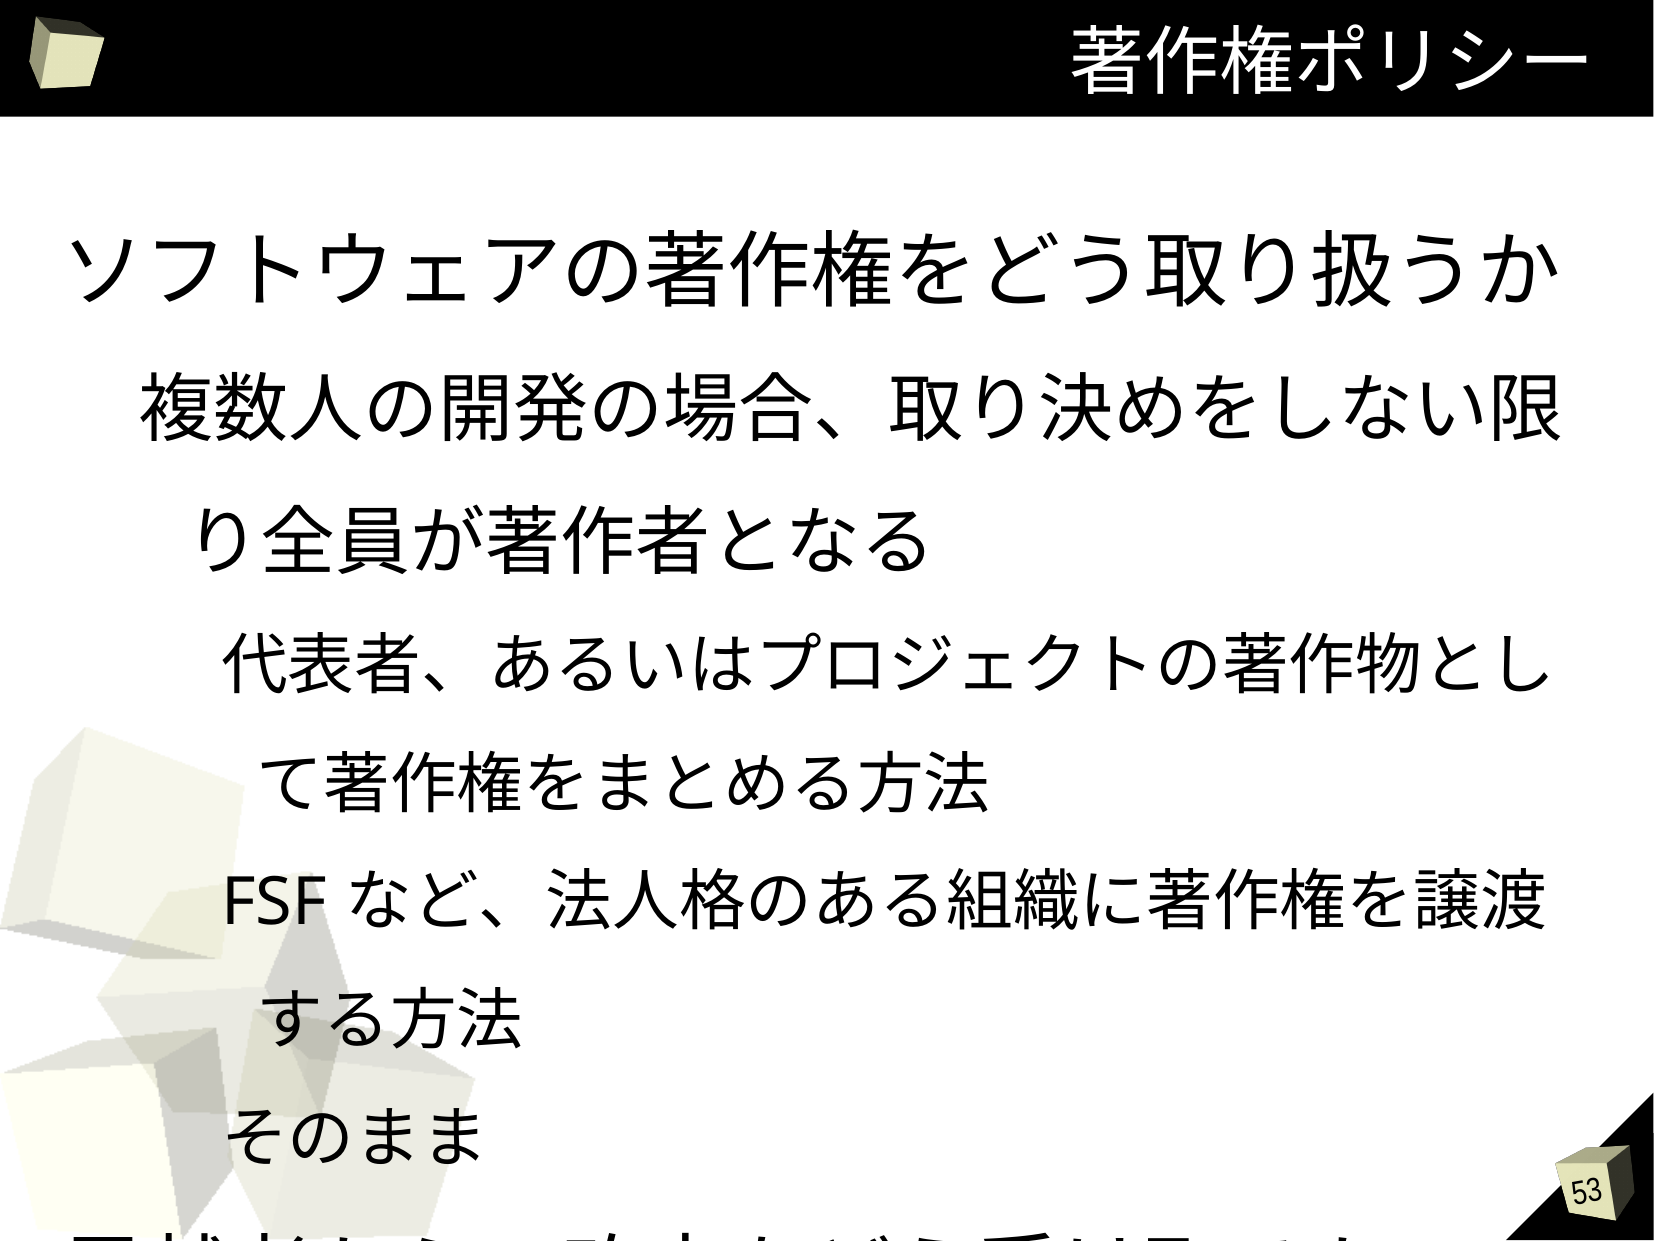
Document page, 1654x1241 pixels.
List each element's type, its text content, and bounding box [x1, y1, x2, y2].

picture [0, 726, 477, 1241]
list ソフトウェアの著作権をどう取り扱うか 複数人の開発の場合、取り決めをしない限り全員が著作者となる 代表者、あるいはプロジェクトの著作物として著作権をまとめる方法 FSFなど、法人格のある組織に著作権を譲渡する方法 そのまま 貢献者からの改良をどう受け取るか 著作権ごと譲渡してもらう そのまま [44, 177, 1611, 1214]
title 著作権ポリシー [118, 0, 1595, 119]
